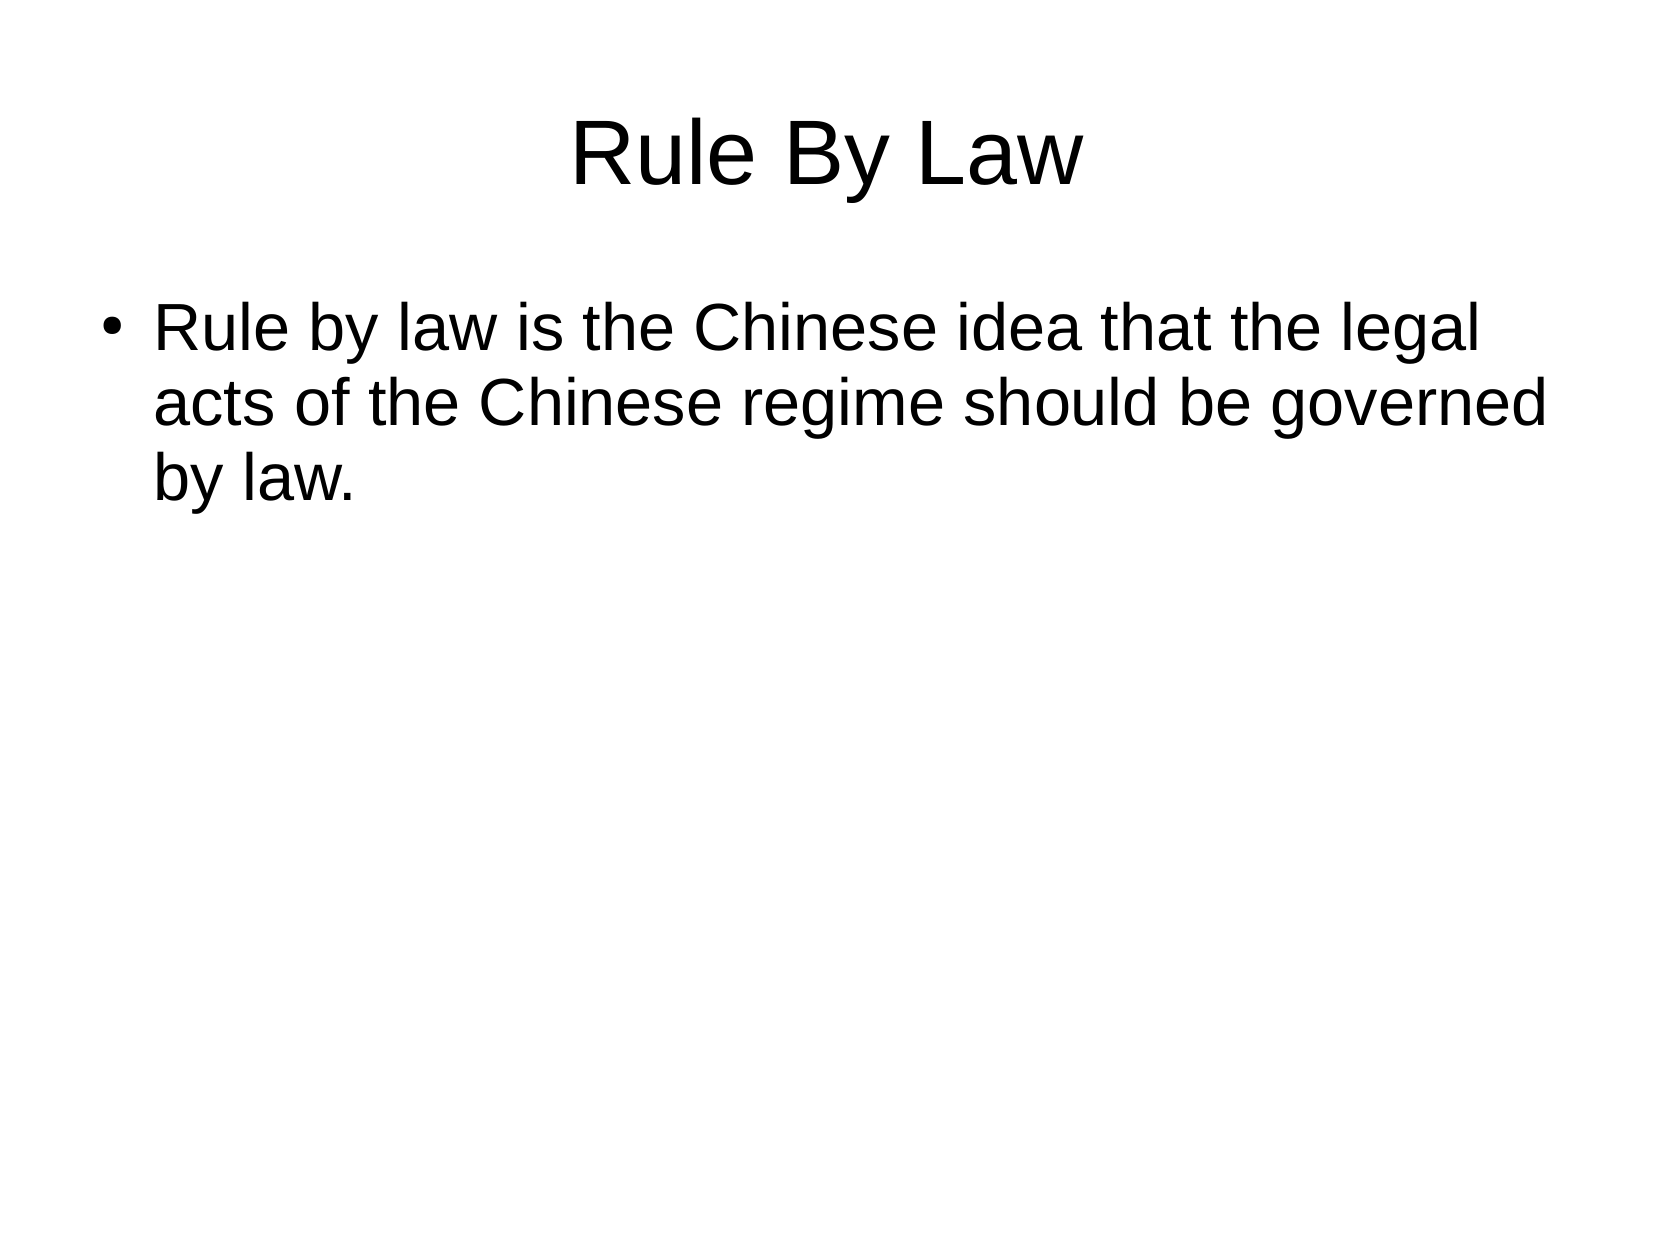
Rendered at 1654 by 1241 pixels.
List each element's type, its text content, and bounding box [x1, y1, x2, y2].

list Rule by law is the Chinese idea that the legal acts of the Chinese regime should be governed by law. [82, 290, 1571, 1109]
title Rule By Law [82, 49, 1571, 257]
